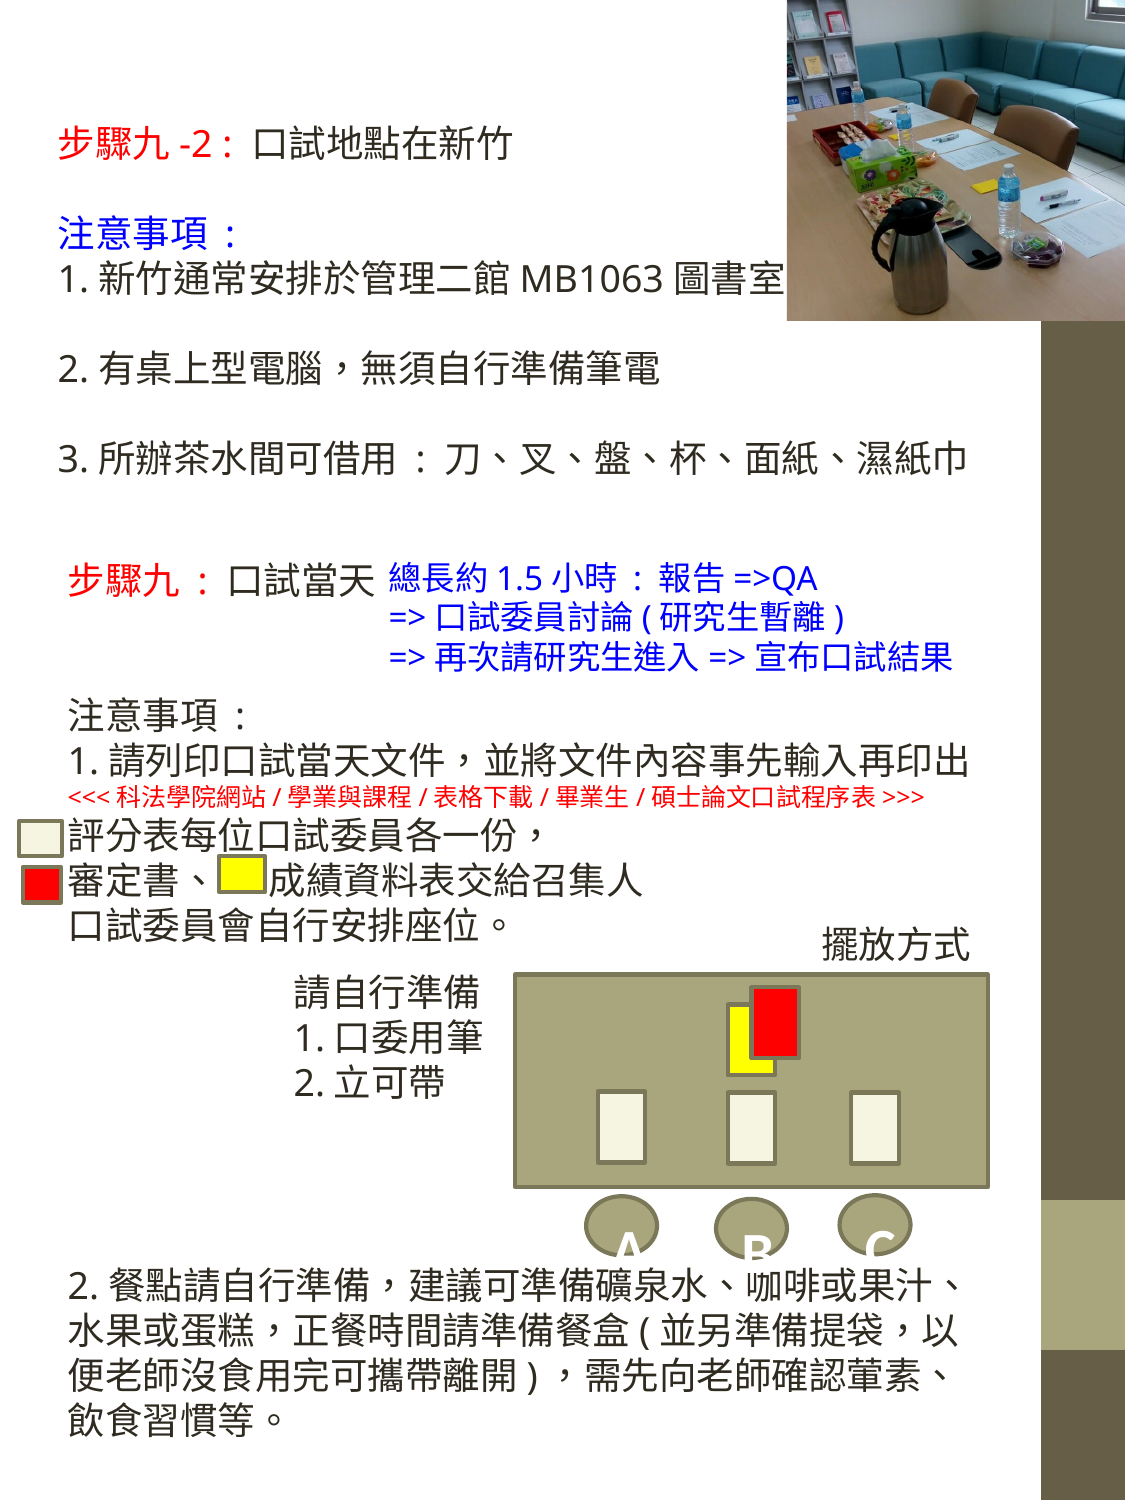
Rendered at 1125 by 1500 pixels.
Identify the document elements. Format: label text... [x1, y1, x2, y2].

text_box A [586, 1196, 657, 1255]
text_box [515, 974, 988, 1187]
text_box 擺放方式 [805, 913, 988, 975]
text_box 步驟九 : 口試當天 注意事項 : 1.請列印口試當天文件，並將文件內容事先輸入再印出 <<<科法學院網站/學業與課程/表格下載/畢業生/碩士論文口試程序表>>> 評分表每位口試委員各一份， 審定書、 成績資料表交給召集人 口試委員會自行安排座位。 2.餐點請自行準備，建議可準備礦泉水、咖啡或果汁、水果或蛋糕，正餐時間請準備餐盒(並另準備提袋，以便老師沒食用完可攜帶離開)，需先向老師確認葷素、飲食習慣等。 [53, 549, 986, 1449]
text_box B [752, 1241, 763, 1251]
text_box [23, 867, 61, 902]
text_box B [716, 1198, 787, 1258]
text_box 請自行準備 1.口委用筆 2.立可帶 [278, 961, 499, 1113]
text_box [19, 821, 62, 856]
text_box C [839, 1195, 911, 1255]
text_box 步驟九-2 : 口試地點在新竹 注意事項 : 1.新竹通常安排於管理二館MB1063圖書室 2.有桌上型電腦，無須自行準備筆電 3.所辦茶水間可借用 : 刀、叉、盤、杯、面紙、濕紙巾 [43, 112, 984, 577]
text_box 總長約1.5小時 : 報告=>QA =>口試委員討論(研究生暫離) =>再次請研究生進入=>宣布口試結果 [373, 549, 967, 686]
picture [786, 0, 1125, 321]
text_box A [624, 1240, 633, 1256]
text_box [219, 856, 265, 892]
